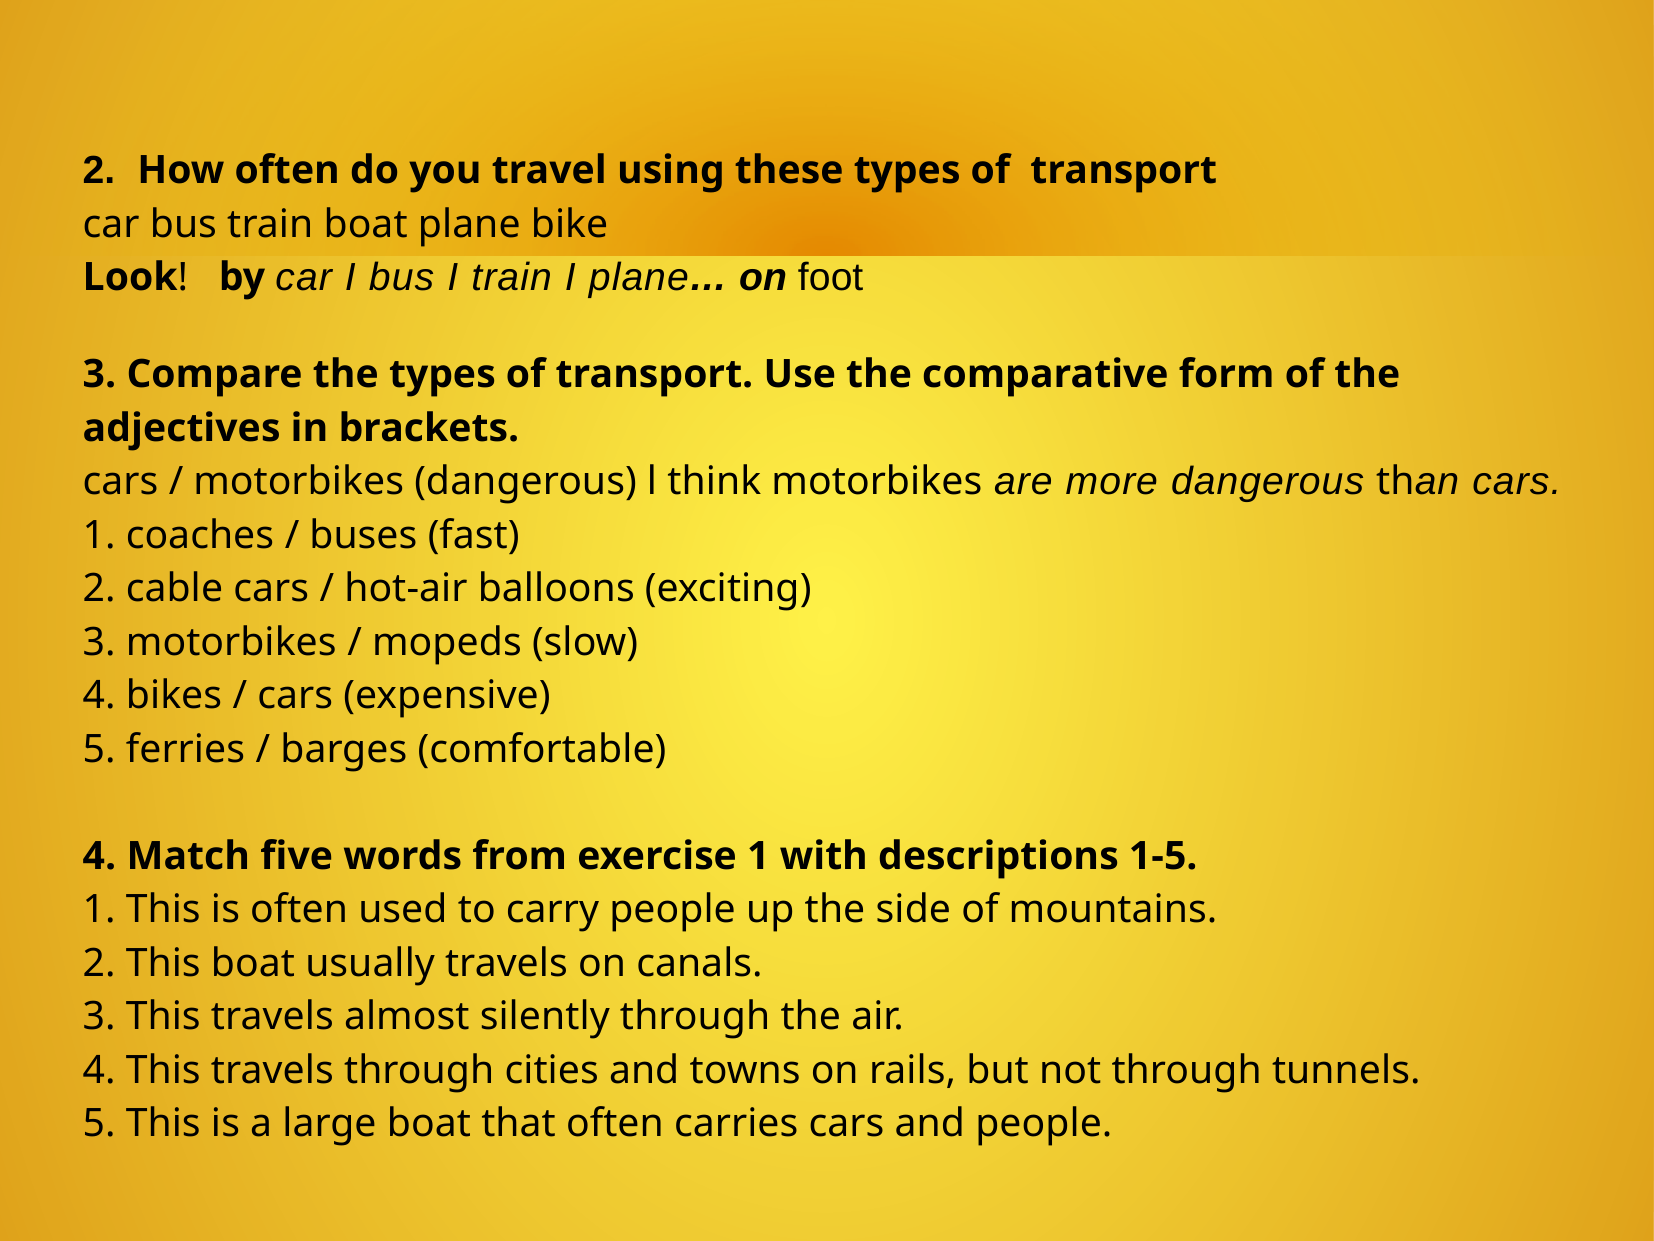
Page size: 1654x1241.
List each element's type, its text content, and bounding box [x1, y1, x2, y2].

list 2. How often do you travel using these types of transport car bus train boat plane bike Look! by car I bus I train I plane... on foot 3. Compare the types of transport. Use the comparative form of the adjectives in brackets. cars / motorbikes (dangerous) l think motorbikes are more dangerous than cars. 1. coaches / buses (fast) 2. cable cars / hot-air balloons (exciting) 3. motorbikes / mopeds (slow) 4. bikes / cars (expensive) 5. ferries / barges (comfortable) 4. Match five words from exercise 1 with descriptions 1-5. 1. This is often used to carry people up the side of mountains. 2. This boat usually travels on canals. 3. This travels almost silently through the air. 4. This travels through cities and towns on rails, but not through tunnels. 5. This is a large boat that often carries cars and people. [82, 141, 1571, 1170]
